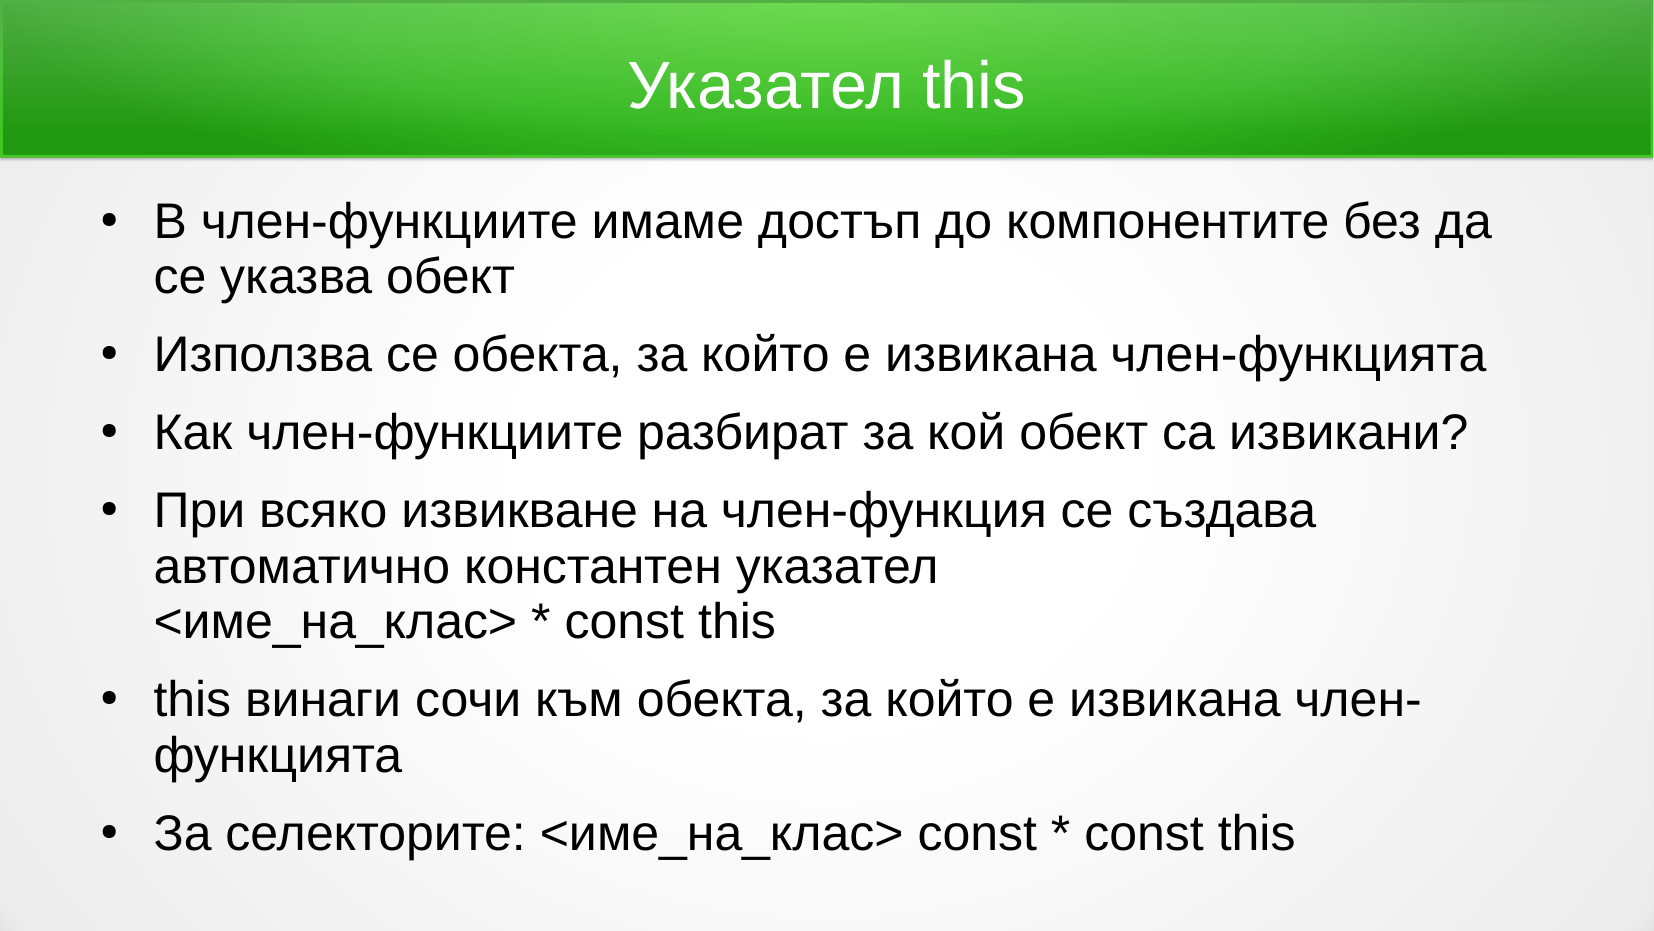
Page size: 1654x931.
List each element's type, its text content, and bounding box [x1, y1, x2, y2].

title Указател this [82, 37, 1571, 135]
list В член-функциите имаме достъп до компонентите без да се указва обект Използва се обекта, за който е извикана член-функцията Как член-функциите разбират за кой обект са извикани? При всяко извикване на член-функция се създава автоматично константен указател <име_на_клас> * const this this винаги сочи към обекта, за който е извикана член-функцията За селекторите: <име_на_клас> const * const this [82, 192, 1538, 886]
